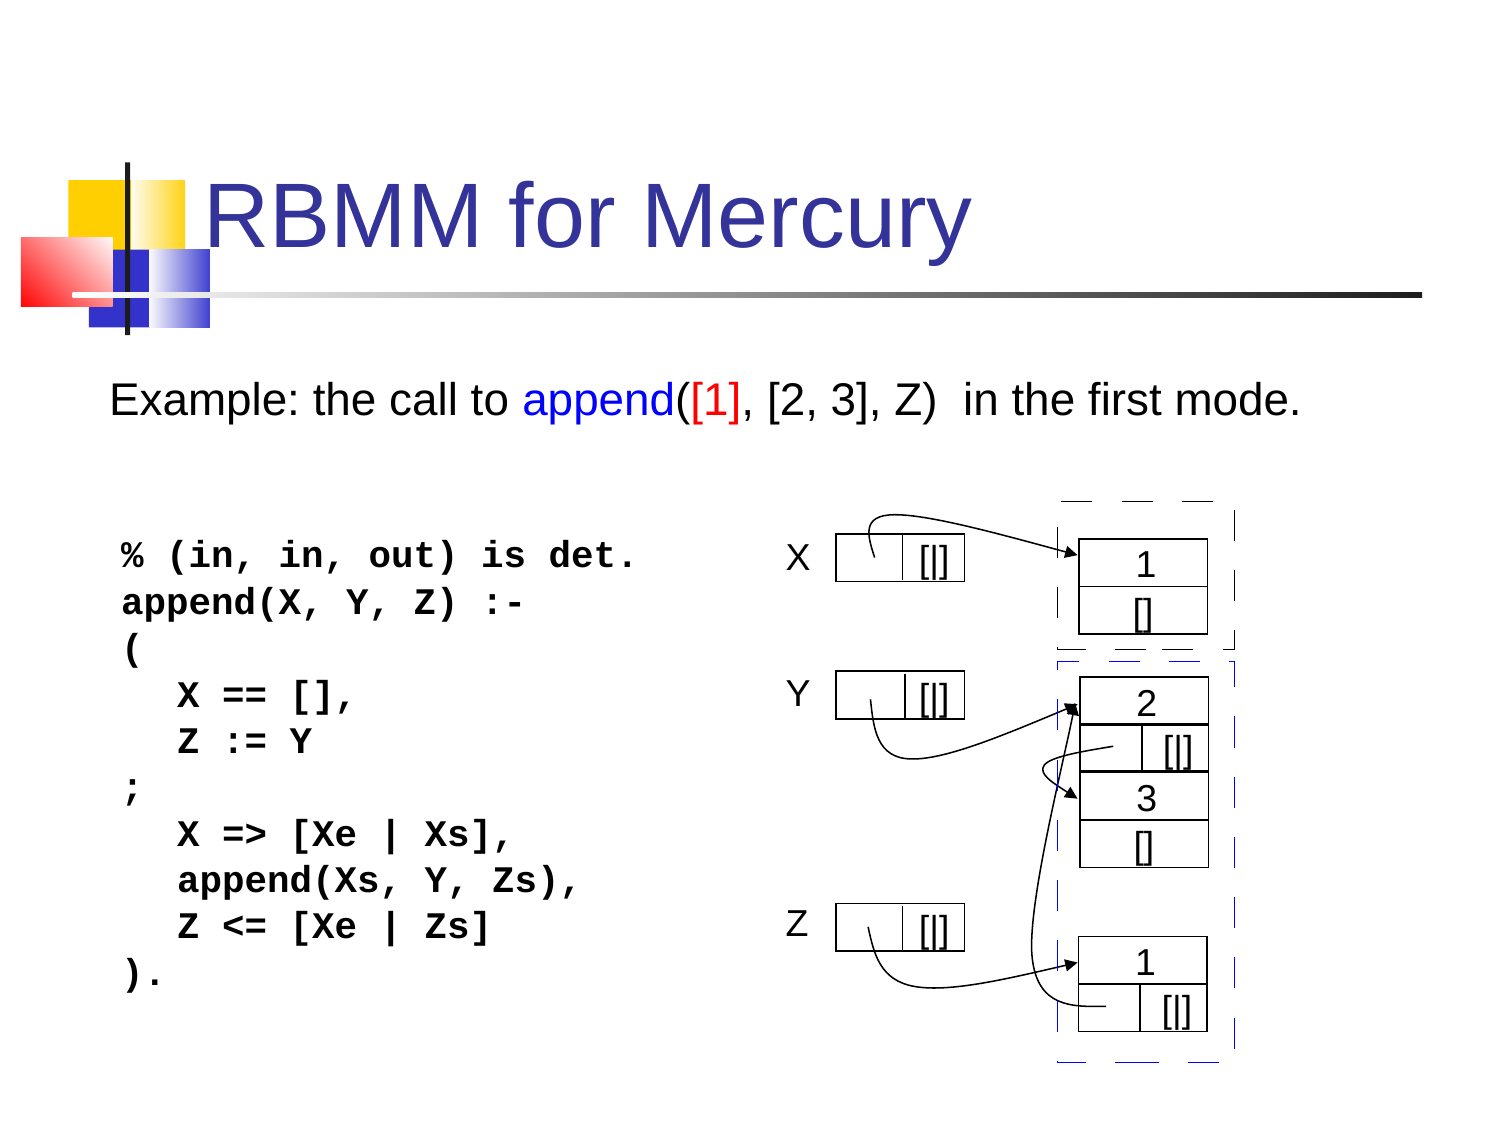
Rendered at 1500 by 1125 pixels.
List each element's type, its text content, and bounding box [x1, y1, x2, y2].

text_box 1 [1078, 538, 1208, 586]
text_box [|] [835, 671, 965, 719]
text_box 1 [1078, 936, 1208, 983]
text_box X [770, 525, 826, 586]
list Example: the call to append([1], [2, 3], Z) in the first mode. [94, 366, 1371, 484]
text_box 3 [1079, 772, 1209, 819]
text_box [] [1079, 819, 1209, 868]
text_box [|] [835, 903, 965, 952]
text_box [|] [835, 533, 965, 582]
text_box % (in, in, out) is det. append(X, Y, Z) :- ( X == [], Z := Y ; X => [Xe | Xs], append(Xs, Y, Zs), Z <= [Xe | Zs] ). [106, 531, 686, 993]
text_box Z [770, 891, 824, 952]
text_box Y [770, 661, 826, 722]
text_box [|] [1079, 723, 1209, 772]
title RBMM for Mercury [188, 35, 1468, 276]
text_box [|] [1078, 983, 1208, 1032]
text_box [] [1078, 586, 1208, 635]
text_box 2 [1079, 677, 1209, 723]
